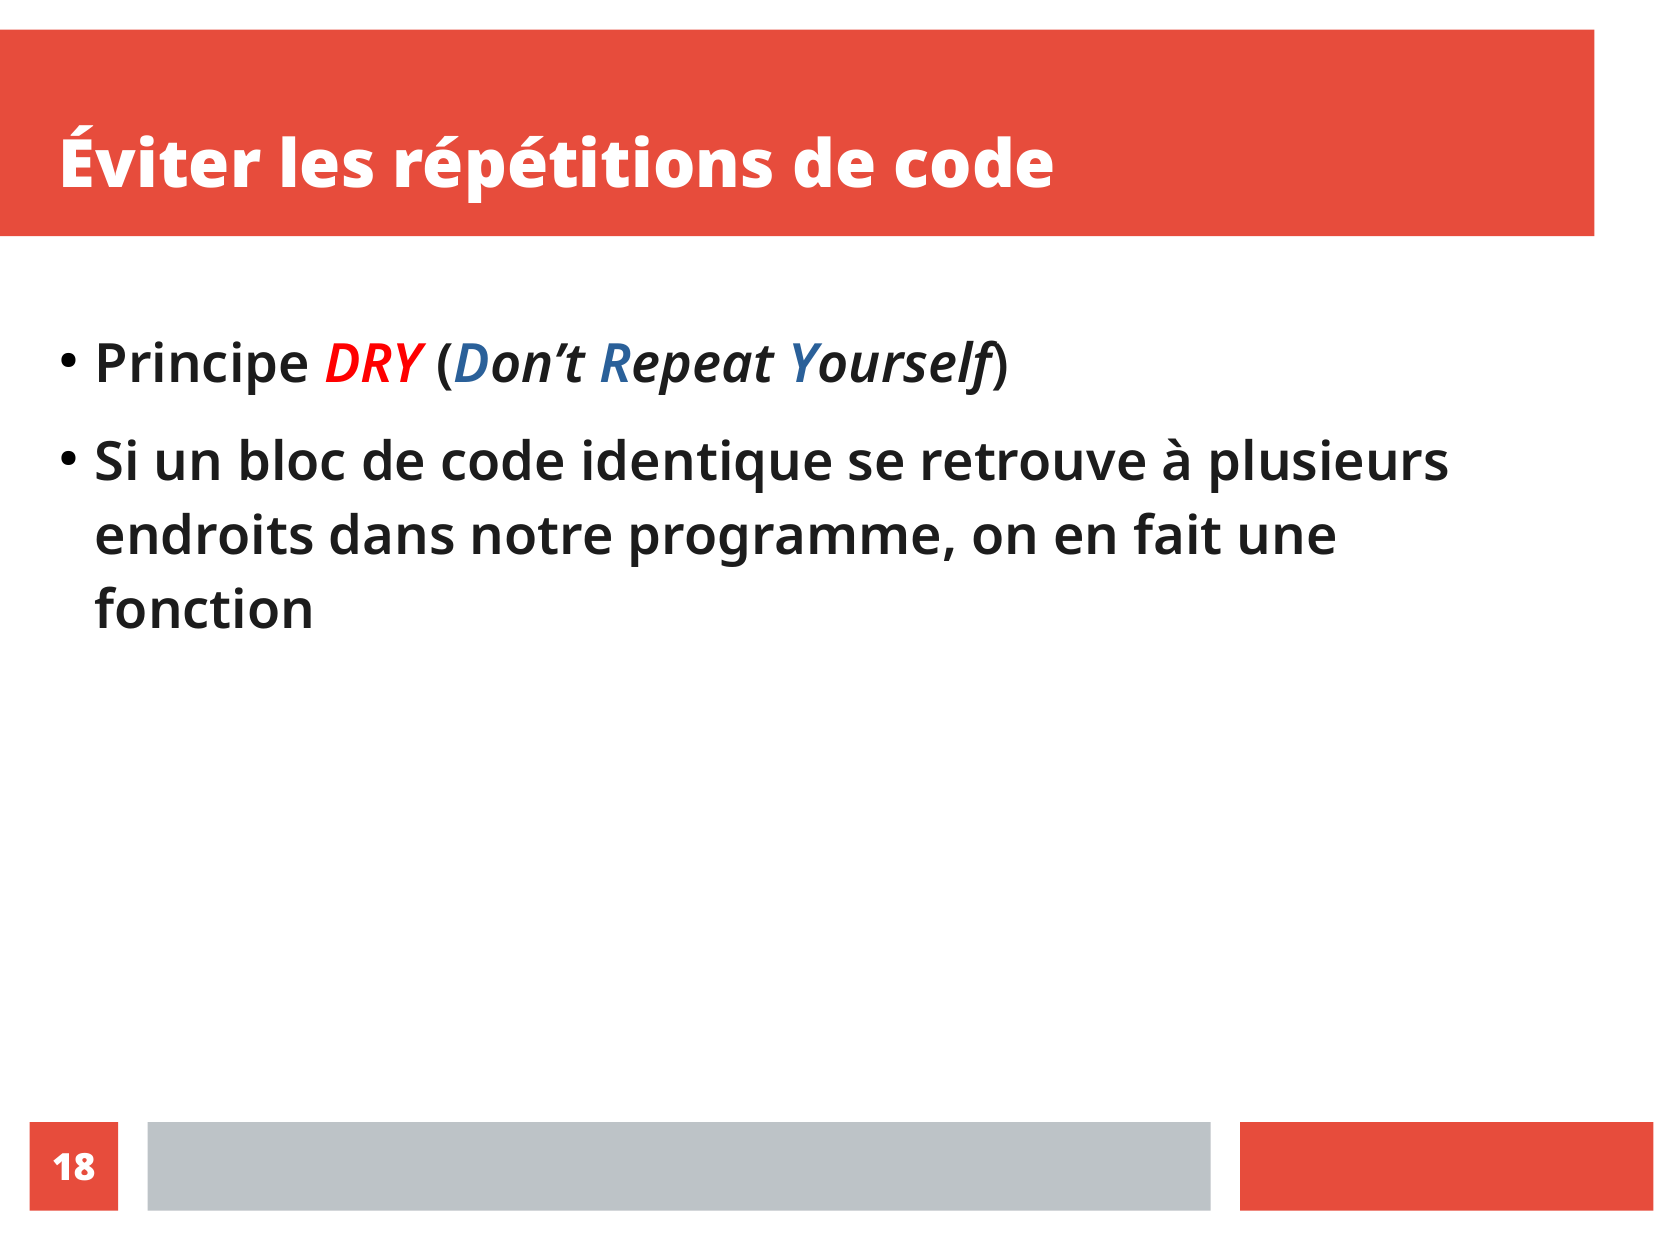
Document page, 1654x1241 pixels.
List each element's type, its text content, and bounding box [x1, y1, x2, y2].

title Éviter les répétitions de code [59, 59, 1595, 207]
list Principe DRY (Don’t Repeat Yourself) Si un bloc de code identique se retrouve à plusieurs endroits dans notre programme, on en fait une fonction [59, 324, 1565, 1093]
